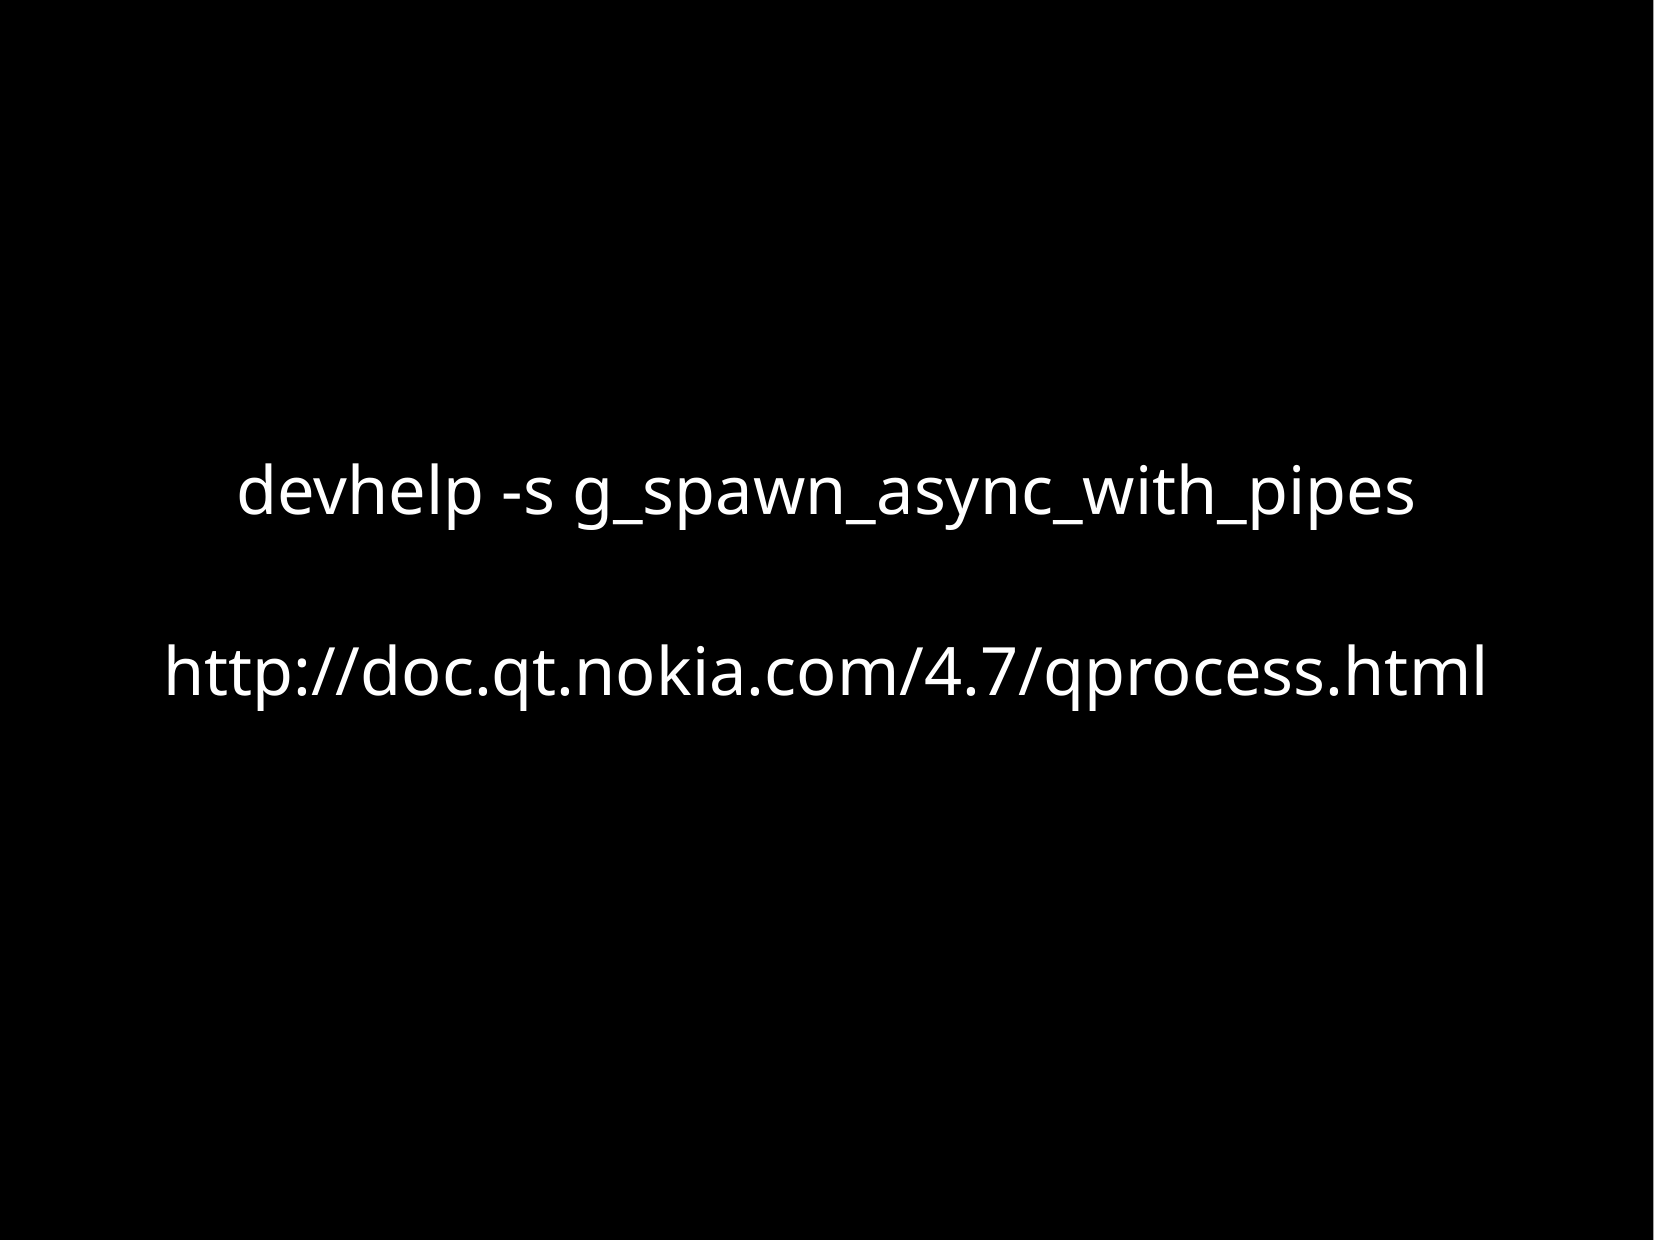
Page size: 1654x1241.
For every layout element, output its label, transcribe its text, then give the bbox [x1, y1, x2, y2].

subtitle devhelp -s g_spawn_async_with_pipes http://doc.qt.nokia.com/4.7/qprocess.html [82, 56, 1571, 1102]
